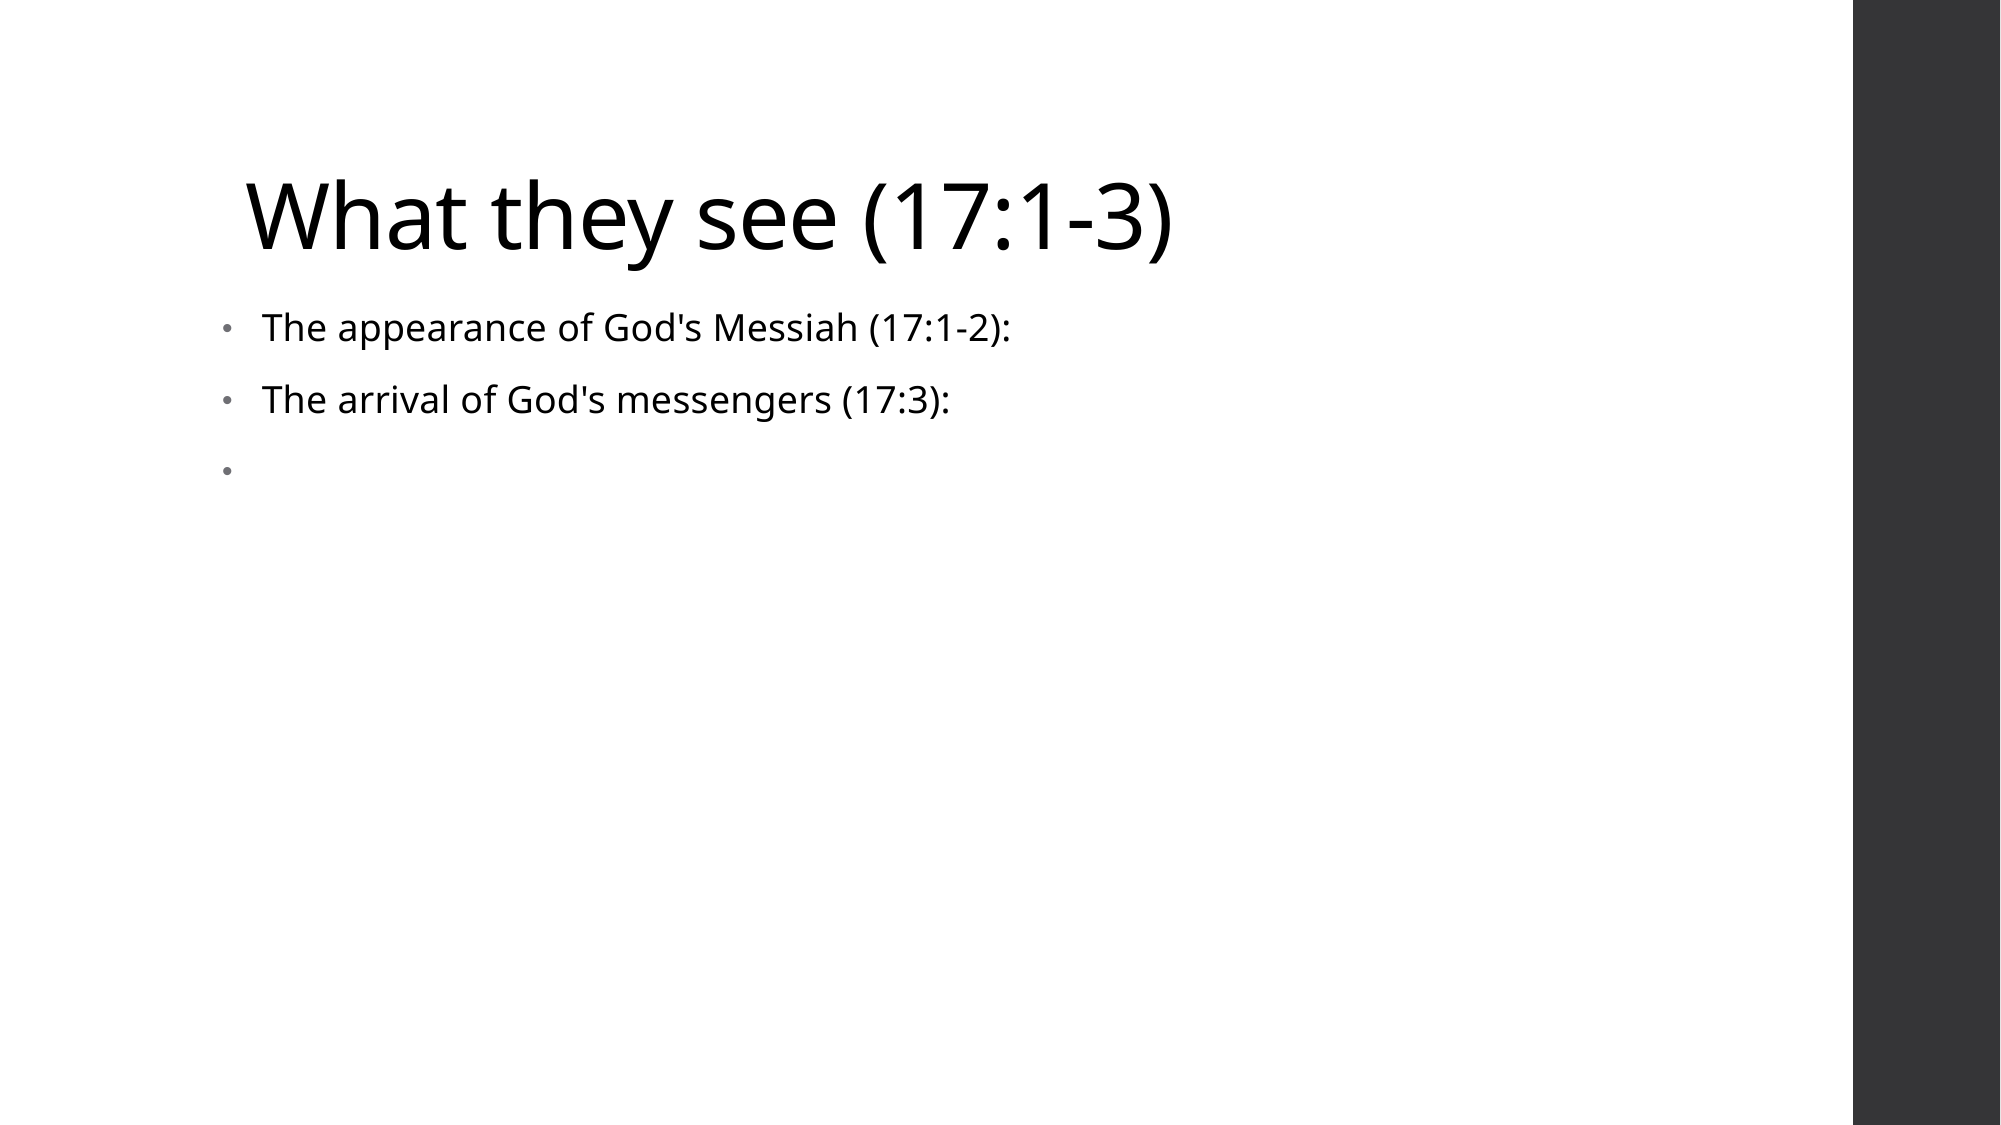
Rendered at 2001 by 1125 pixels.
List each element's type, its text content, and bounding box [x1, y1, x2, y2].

title What they see (17:1-3) [206, 60, 1797, 278]
list The appearance of God's Messiah (17:1-2): The arrival of God's messengers (17:3): [206, 299, 1617, 1014]
